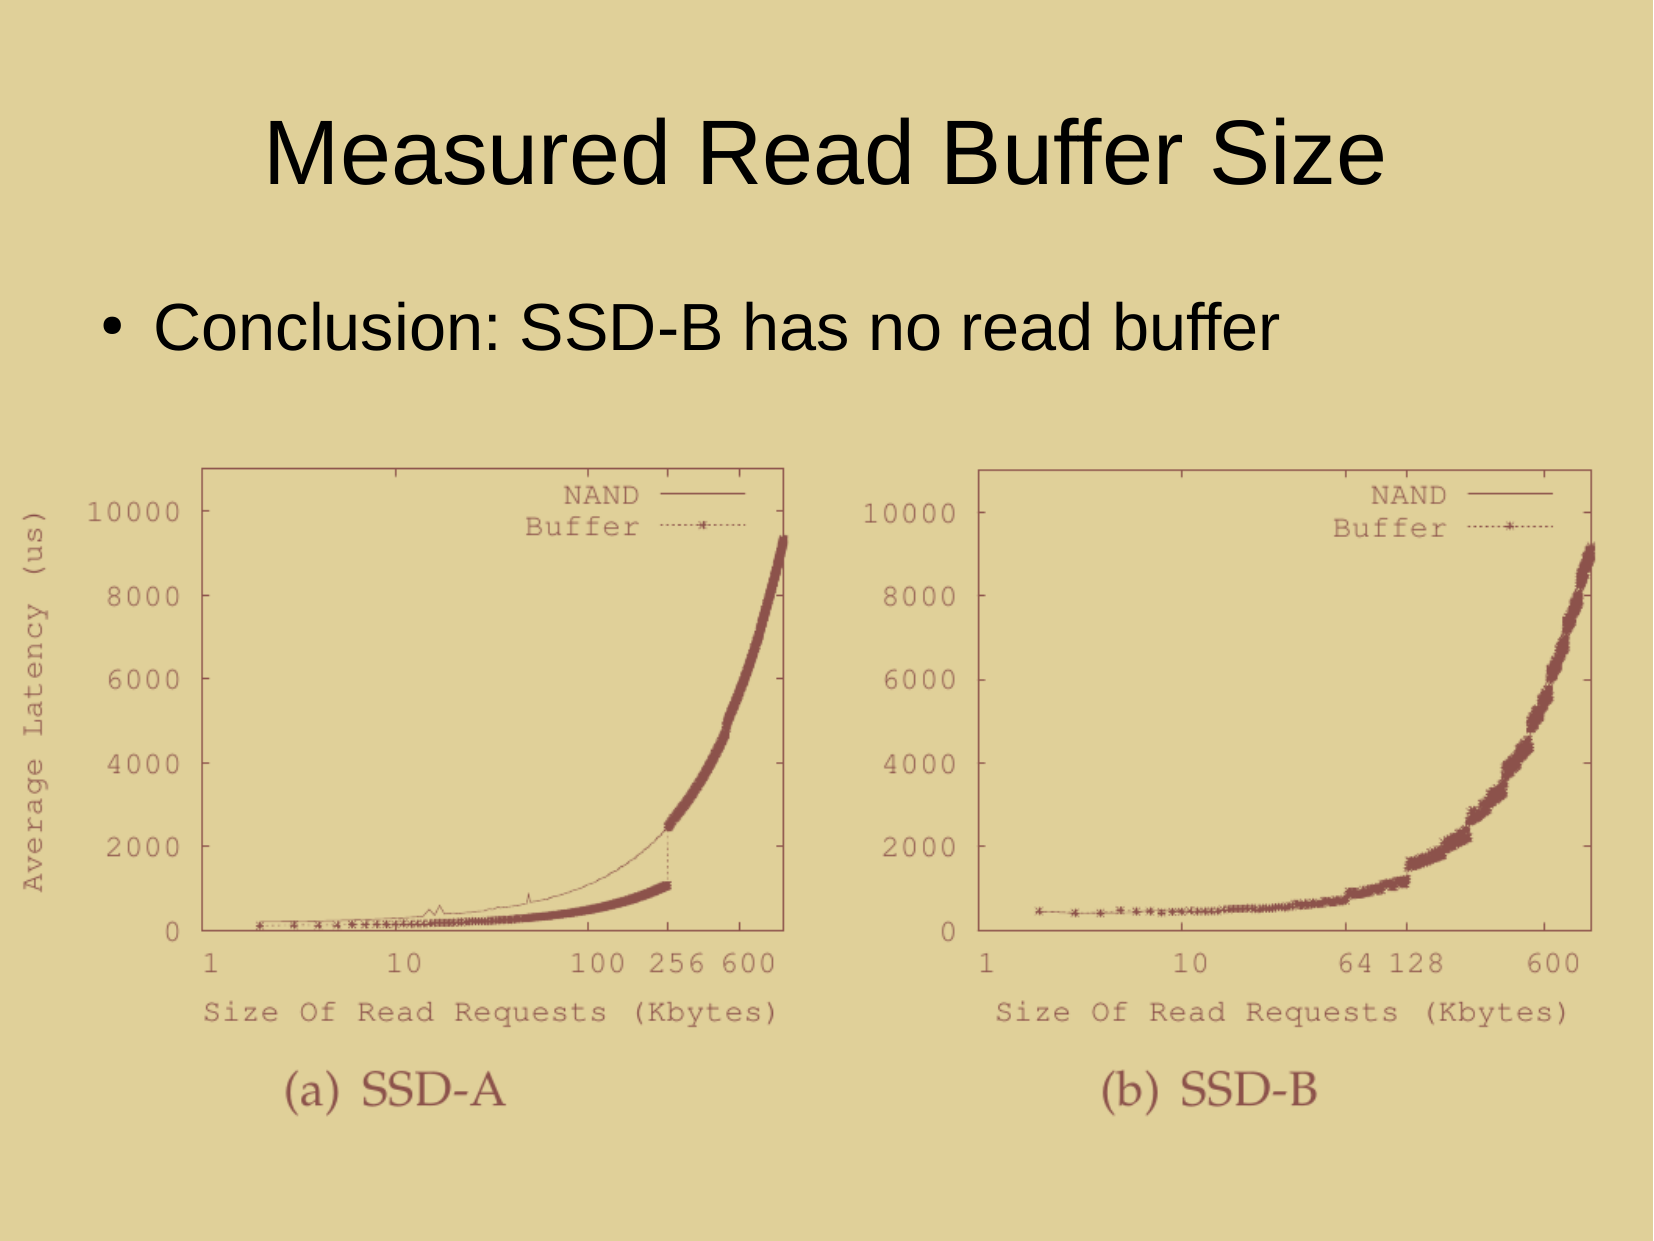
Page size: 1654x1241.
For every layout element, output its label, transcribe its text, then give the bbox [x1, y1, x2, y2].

title Measured Read Buffer Size [82, 49, 1571, 257]
picture [0, 443, 1611, 1126]
list Conclusion: SSD-B has no read buffer [82, 290, 1571, 443]
